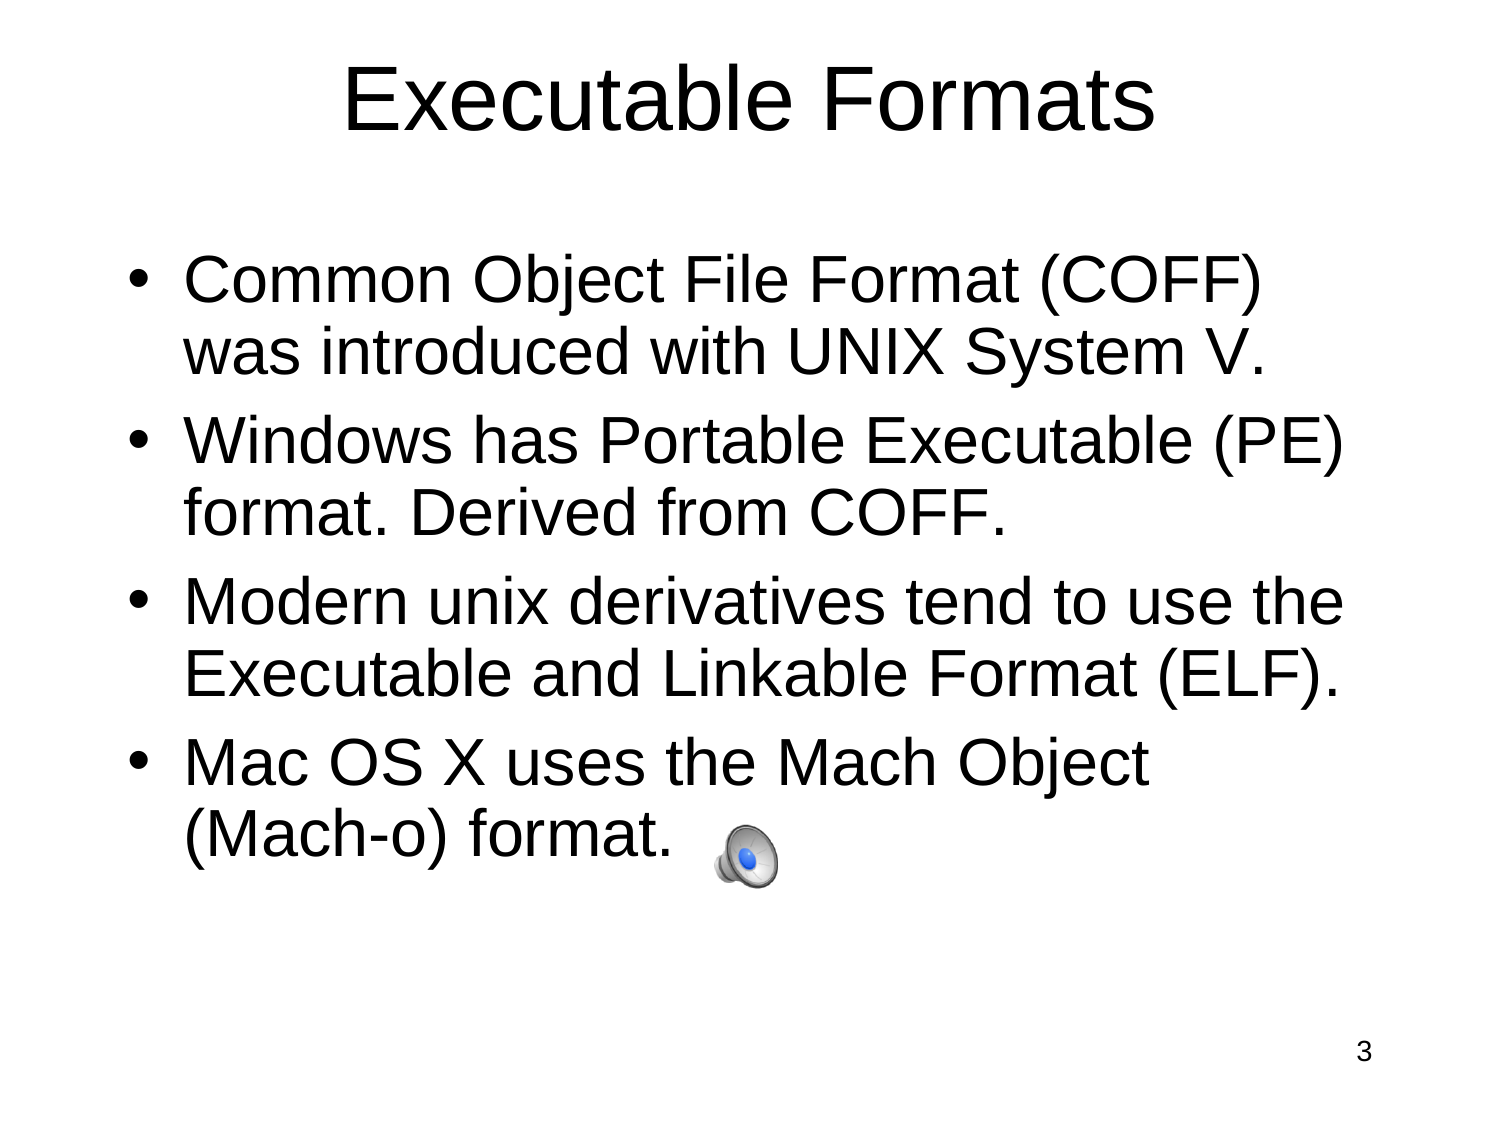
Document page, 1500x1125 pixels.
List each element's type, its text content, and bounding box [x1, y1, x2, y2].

picture [712, 824, 780, 892]
text_box <number> [1074, 1025, 1388, 1101]
list Common Object File Format (COFF) was introduced with UNIX System V. Windows has Portable Executable (PE) format. Derived from COFF. Modern unix derivatives tend to use the Executable and Linkable Format (ELF). Mac OS X uses the Mach Object (Mach-o) format. [112, 237, 1388, 1051]
title Executable Formats [0, 0, 1500, 188]
